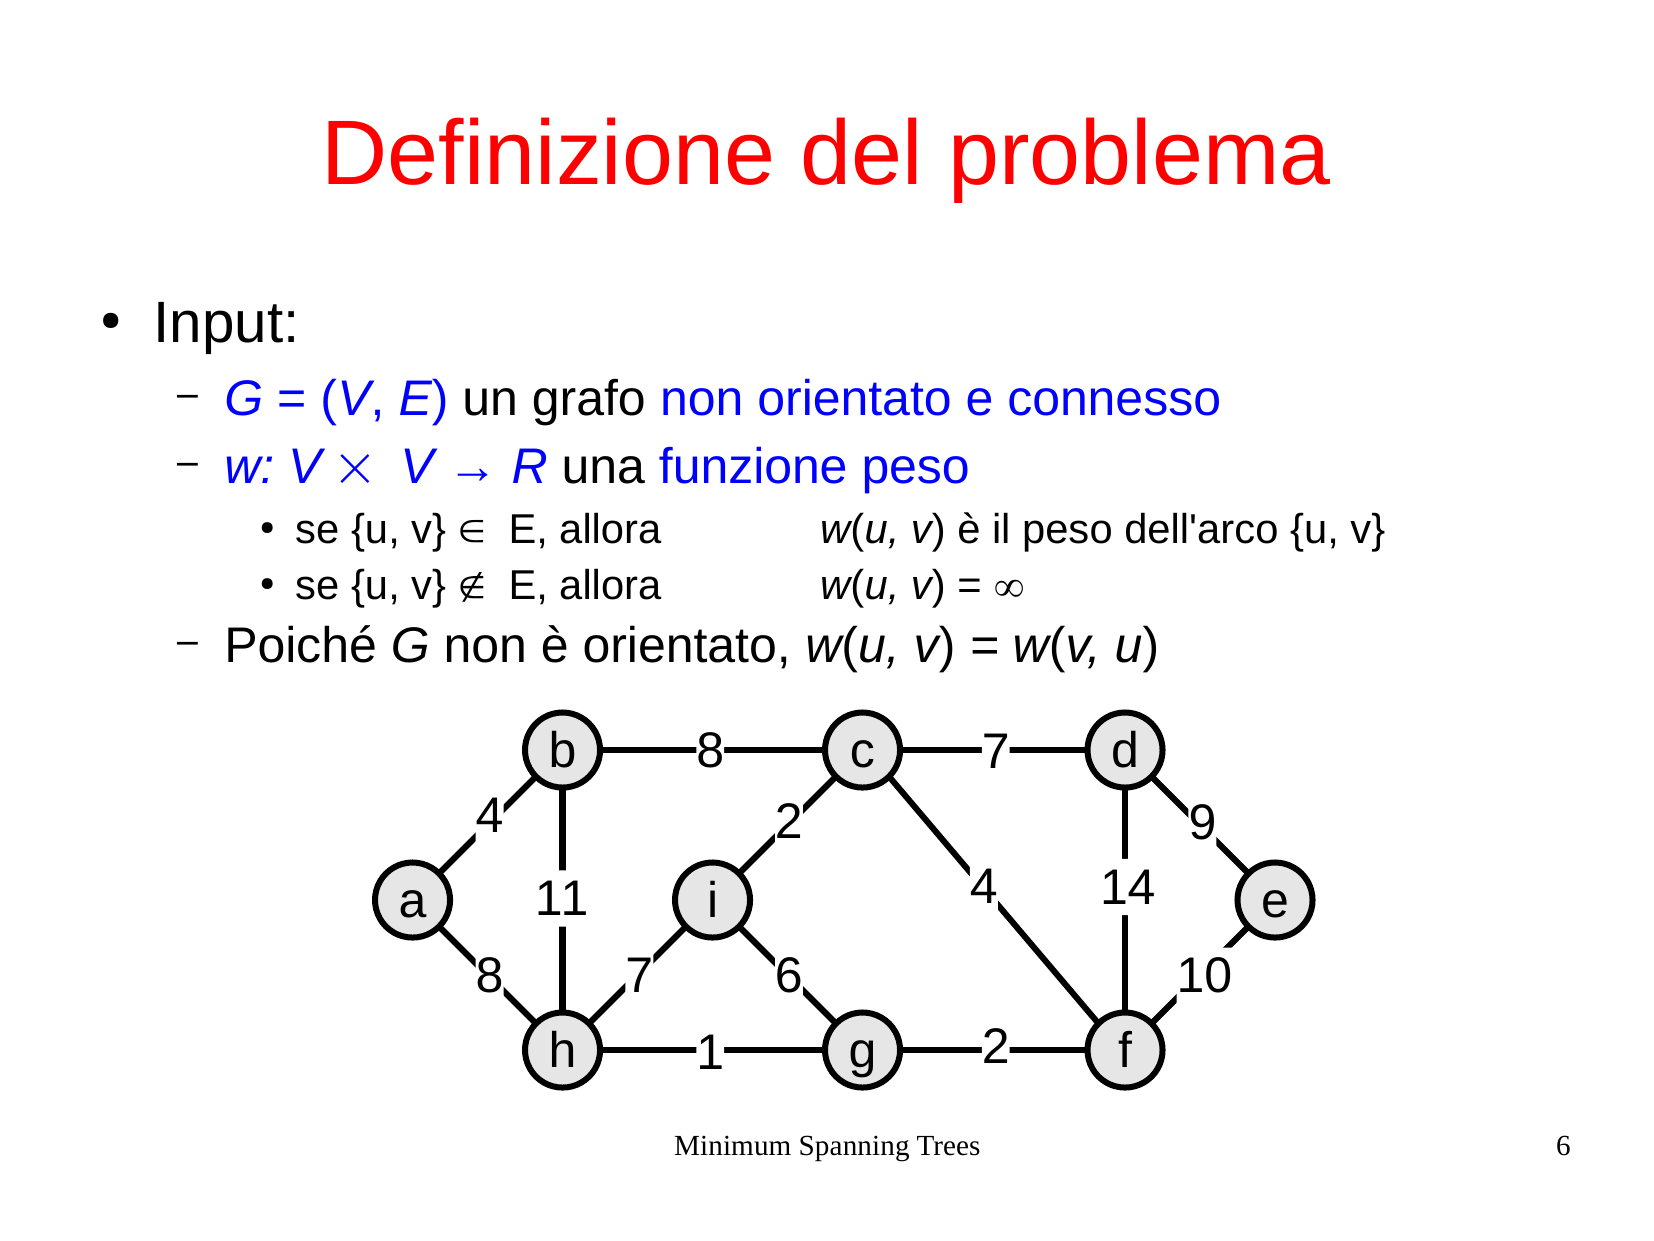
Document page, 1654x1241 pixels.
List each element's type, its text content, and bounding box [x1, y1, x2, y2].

text_box 7 [625, 947, 654, 1004]
text_box b [525, 712, 600, 788]
text_box 4 [969, 858, 998, 916]
text_box 7 [981, 723, 1010, 780]
title Definizione del problema [82, 49, 1571, 257]
text_box 14 [1099, 858, 1156, 916]
text_box 10 [1176, 947, 1233, 1004]
text_box a [375, 862, 451, 938]
text_box 9 [1188, 793, 1217, 851]
text_box 2 [775, 793, 803, 851]
text_box d [1087, 712, 1163, 788]
text_box 8 [475, 947, 504, 1004]
text_box 1 [696, 1023, 725, 1081]
list Input: G = (V, E) un grafo non orientato e connesso w: V  V → R una funzione peso se {u, v}  E, allora w(u, v) è il peso dell'arco {u, v} se {u, v}  E, allora w(u, v) =  Poiché G non è orientato, w(u, v) = w(v, u) [82, 290, 1571, 1109]
text_box 11 [534, 870, 595, 927]
text_box 6 [775, 947, 803, 1004]
text_box 2 [981, 1018, 1010, 1075]
text_box f [1087, 1012, 1163, 1088]
text_box h [525, 1012, 600, 1088]
text_box 8 [696, 722, 725, 779]
text_box i [675, 862, 751, 938]
text_box 4 [475, 787, 504, 844]
text_box c [825, 712, 900, 788]
text_box e [1237, 862, 1313, 938]
text_box g [825, 1012, 900, 1088]
